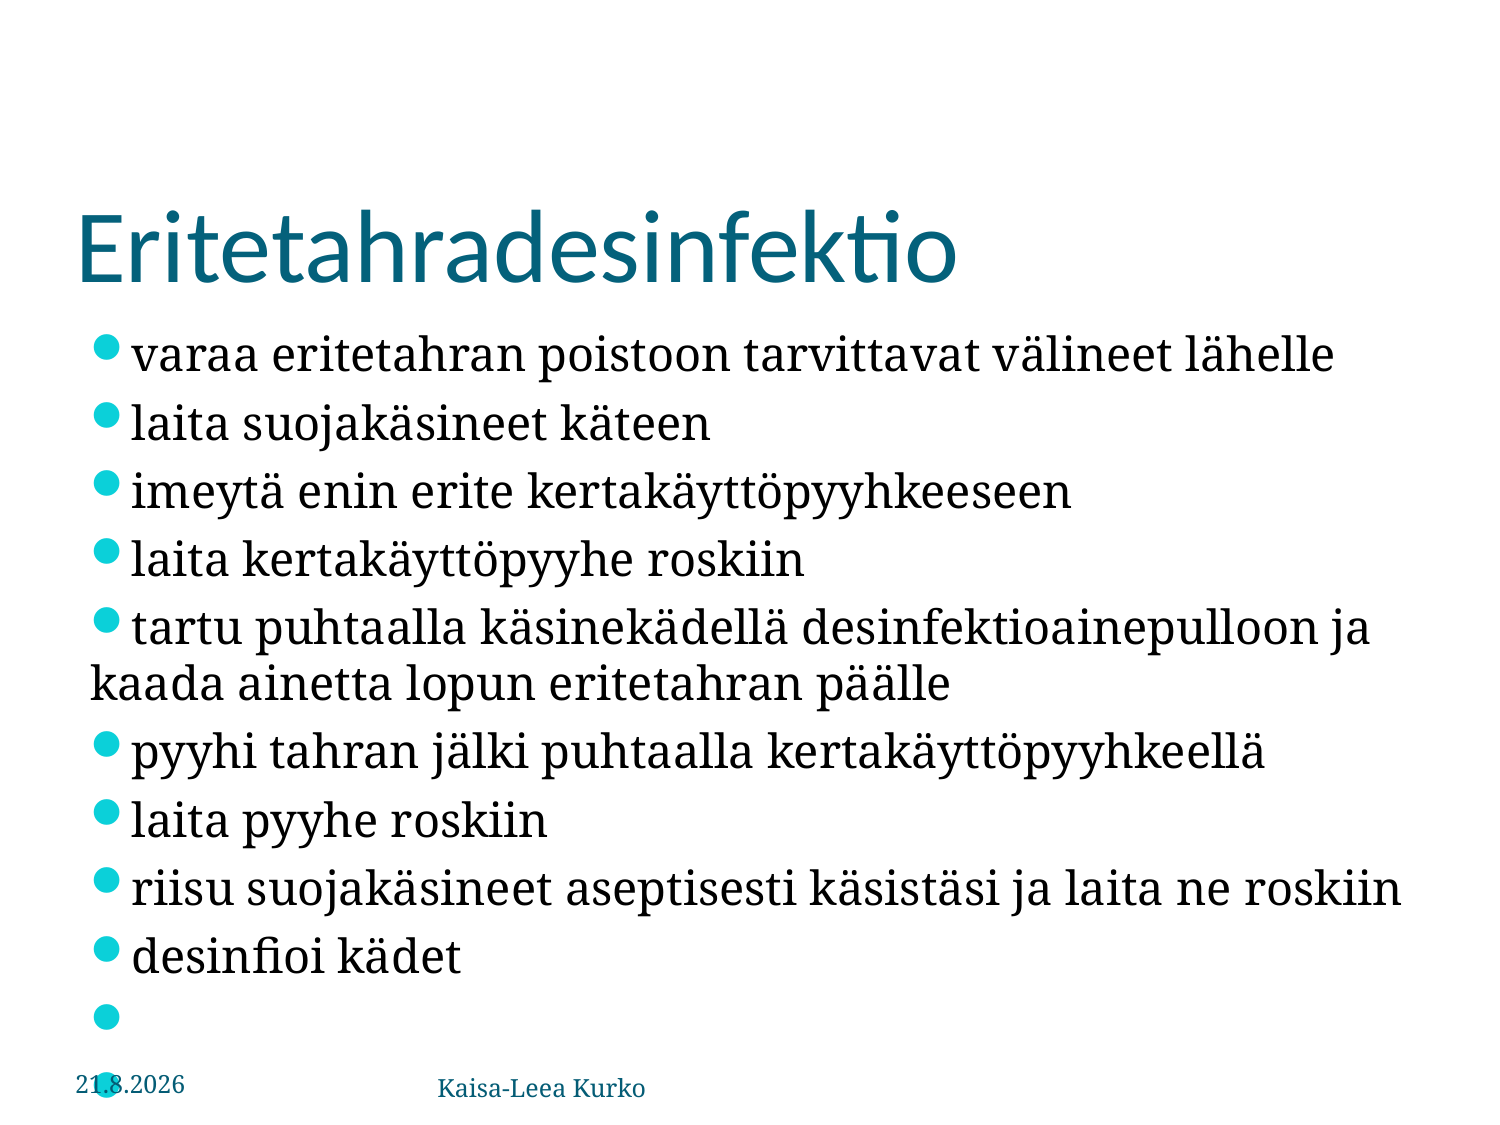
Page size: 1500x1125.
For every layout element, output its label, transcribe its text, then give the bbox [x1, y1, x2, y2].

text_box Kaisa-Leea Kurko [437, 1042, 988, 1103]
list varaa eritetahran poistoon tarvittavat välineet lähelle laita suojakäsineet käteen imeytä enin erite kertakäyttöpyyhkeeseen laita kertakäyttöpyyhe roskiin tartu puhtaalla käsinekädellä desinfektioainepulloon ja kaada ainetta lopun eritetahran päälle pyyhi tahran jälki puhtaalla kertakäyttöpyyhkeellä laita pyyhe roskiin riisu suojakäsineet aseptisesti käsistäsi ja laita ne roskiin desinfioi kädet [75, 317, 1426, 1038]
title Eritetahradesinfektio [75, 115, 1426, 304]
text_box 9.8.2020 [74, 1042, 426, 1103]
